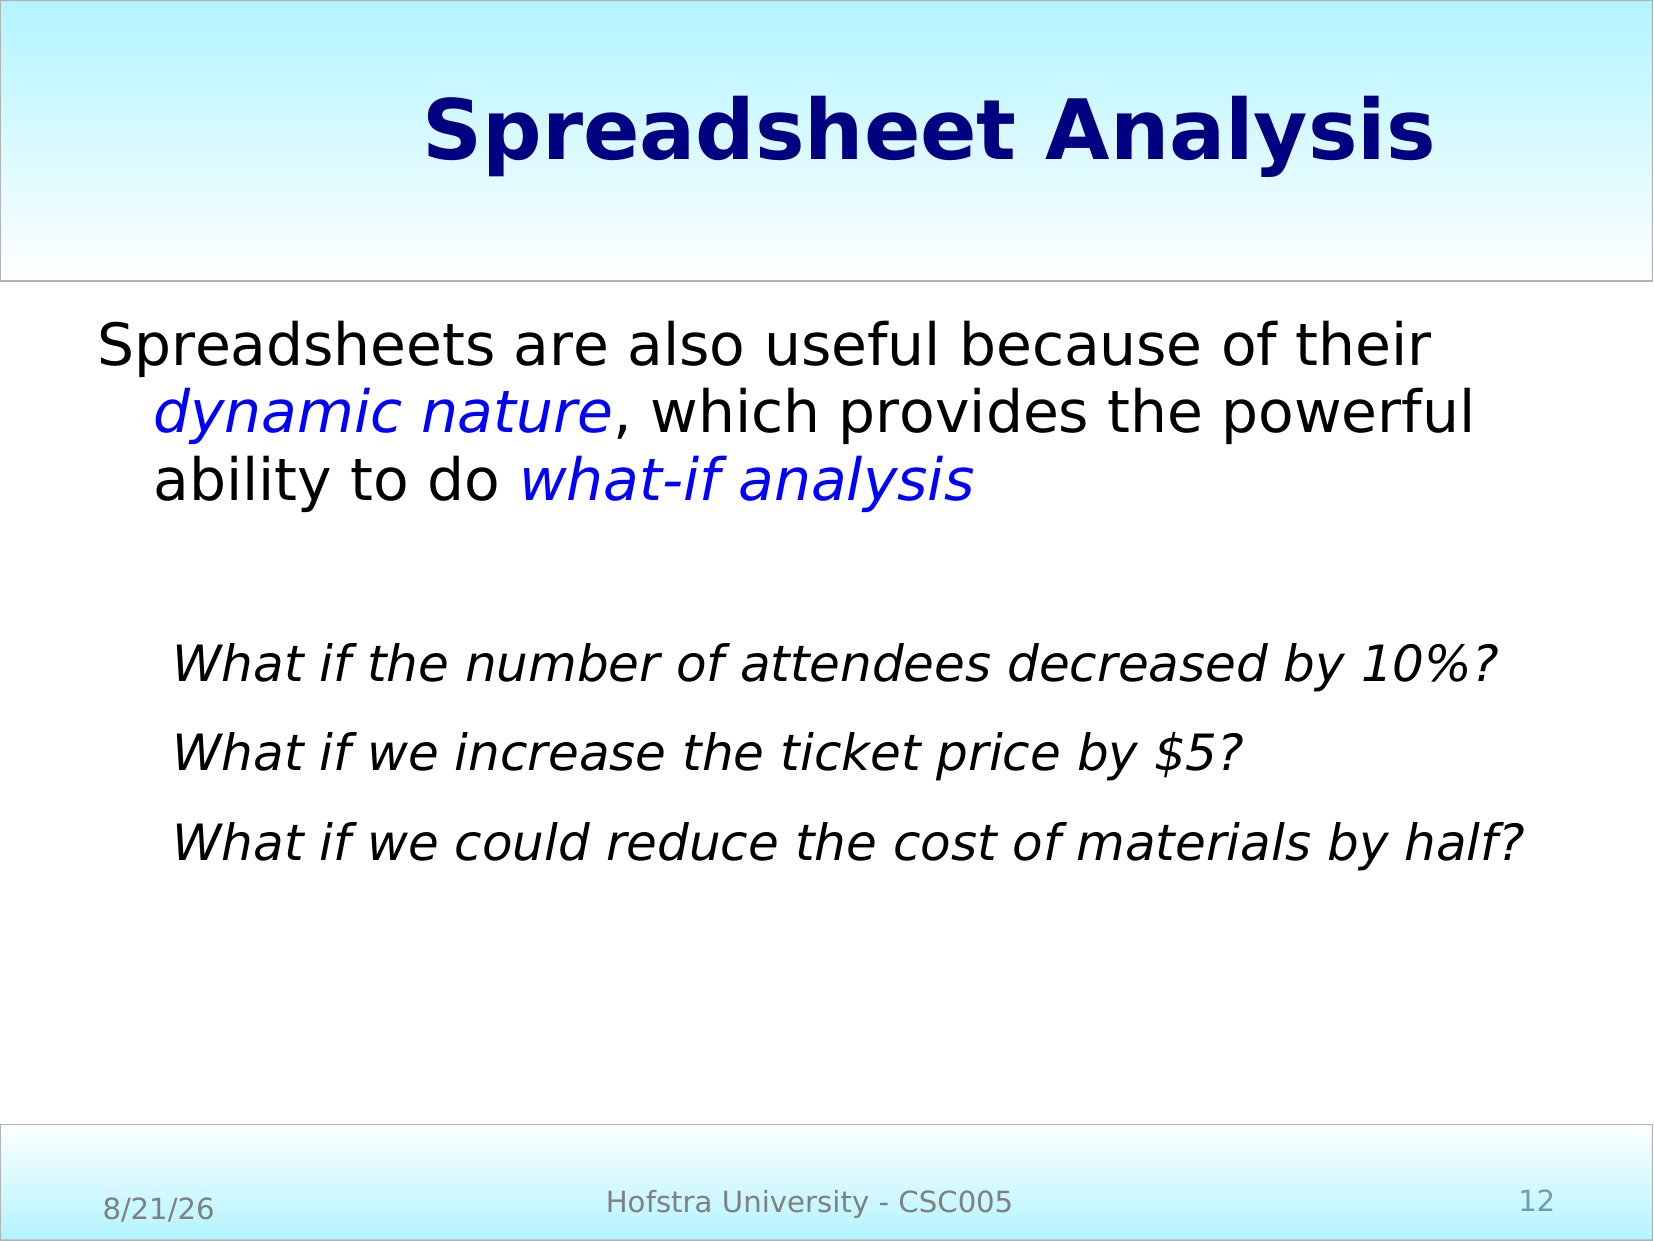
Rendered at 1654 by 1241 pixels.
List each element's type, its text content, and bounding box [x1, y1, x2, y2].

list Spreadsheets are also useful because of their dynamic nature, which provides the powerful ability to do what-if analysis What if the number of attendees decreased by 10%? What if we increase the ticket price by $5? What if we could reduce the cost of materials by half? [82, 303, 1571, 1131]
title Spreadsheet Analysis [247, 27, 1612, 235]
